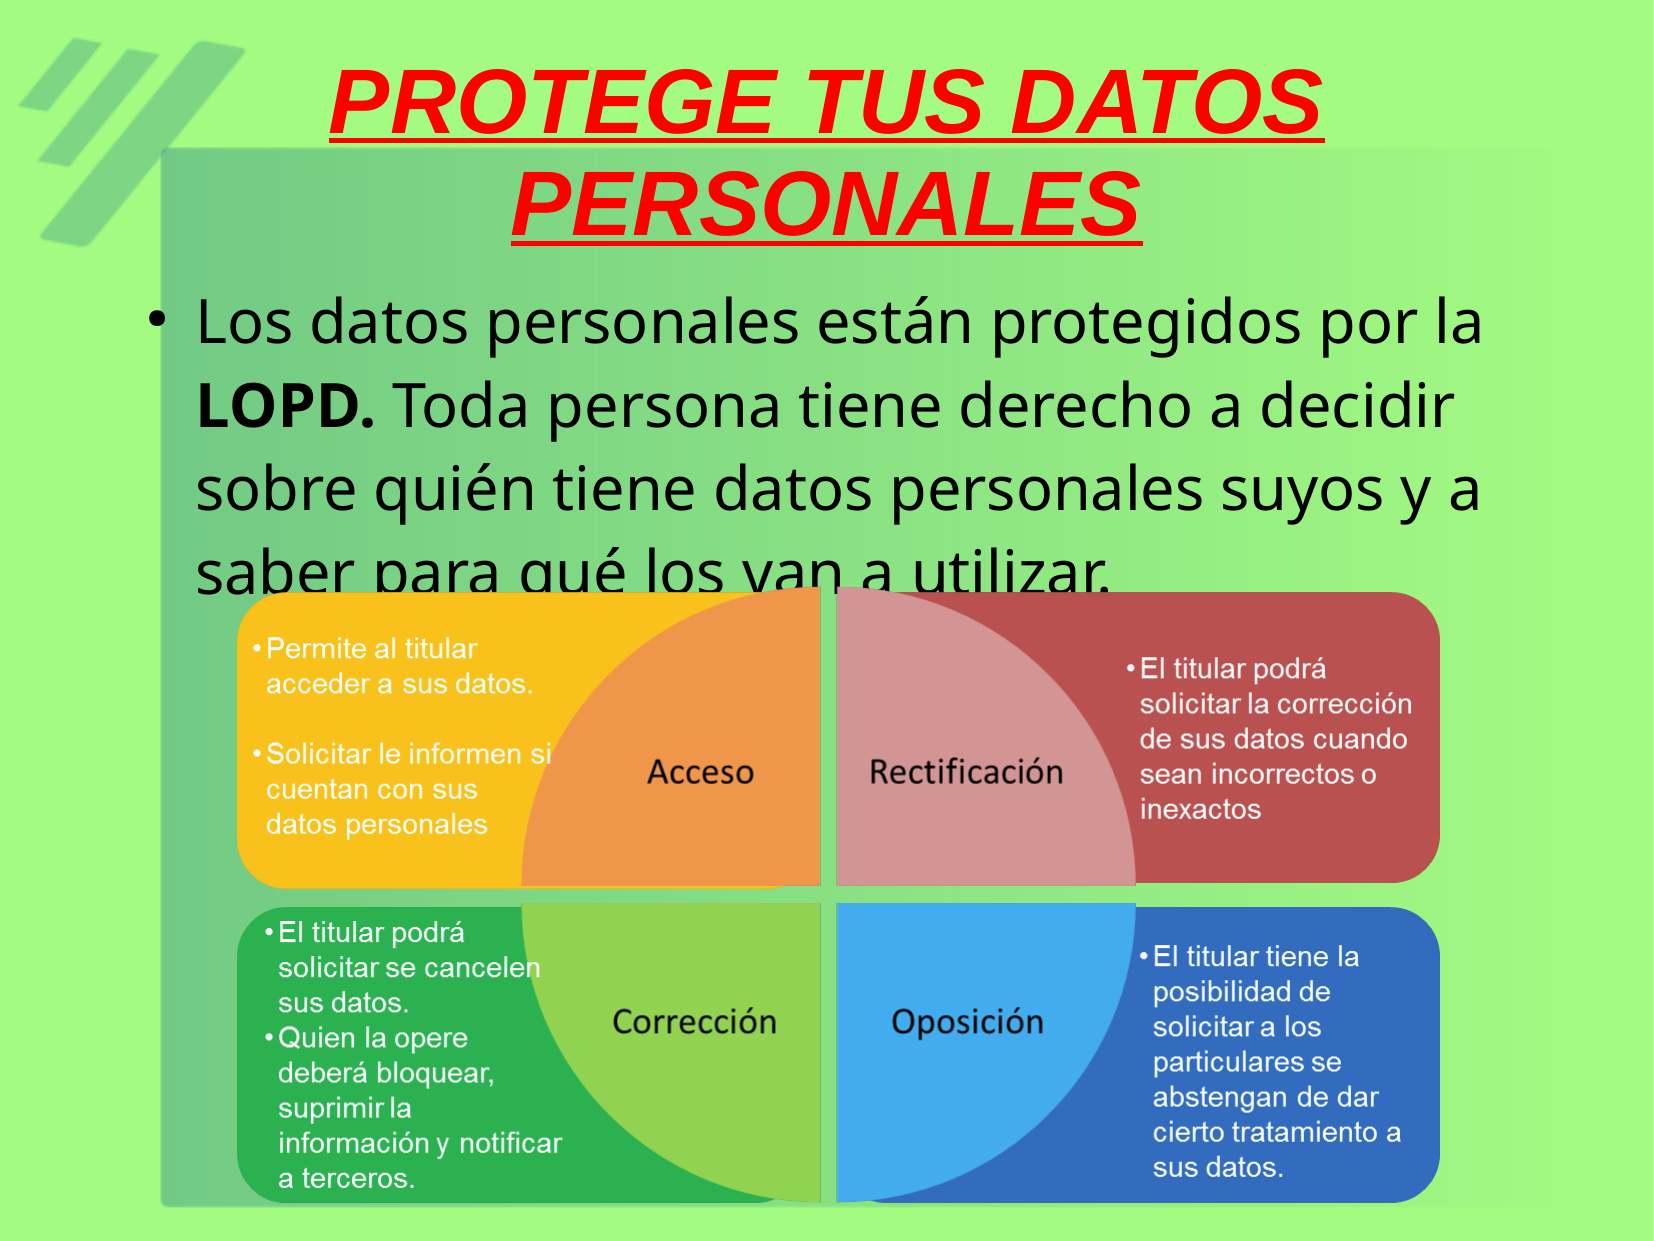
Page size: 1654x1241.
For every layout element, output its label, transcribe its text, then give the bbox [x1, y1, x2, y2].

list Los datos personales están protegidos por la LOPD. Toda persona tiene derecho a decidir sobre quién tiene datos personales suyos y a saber para qué los van a utilizar. [129, 278, 1619, 615]
picture [0, 0, 1654, 1241]
title PROTEGE TUS DATOS PERSONALES [82, 49, 1571, 257]
